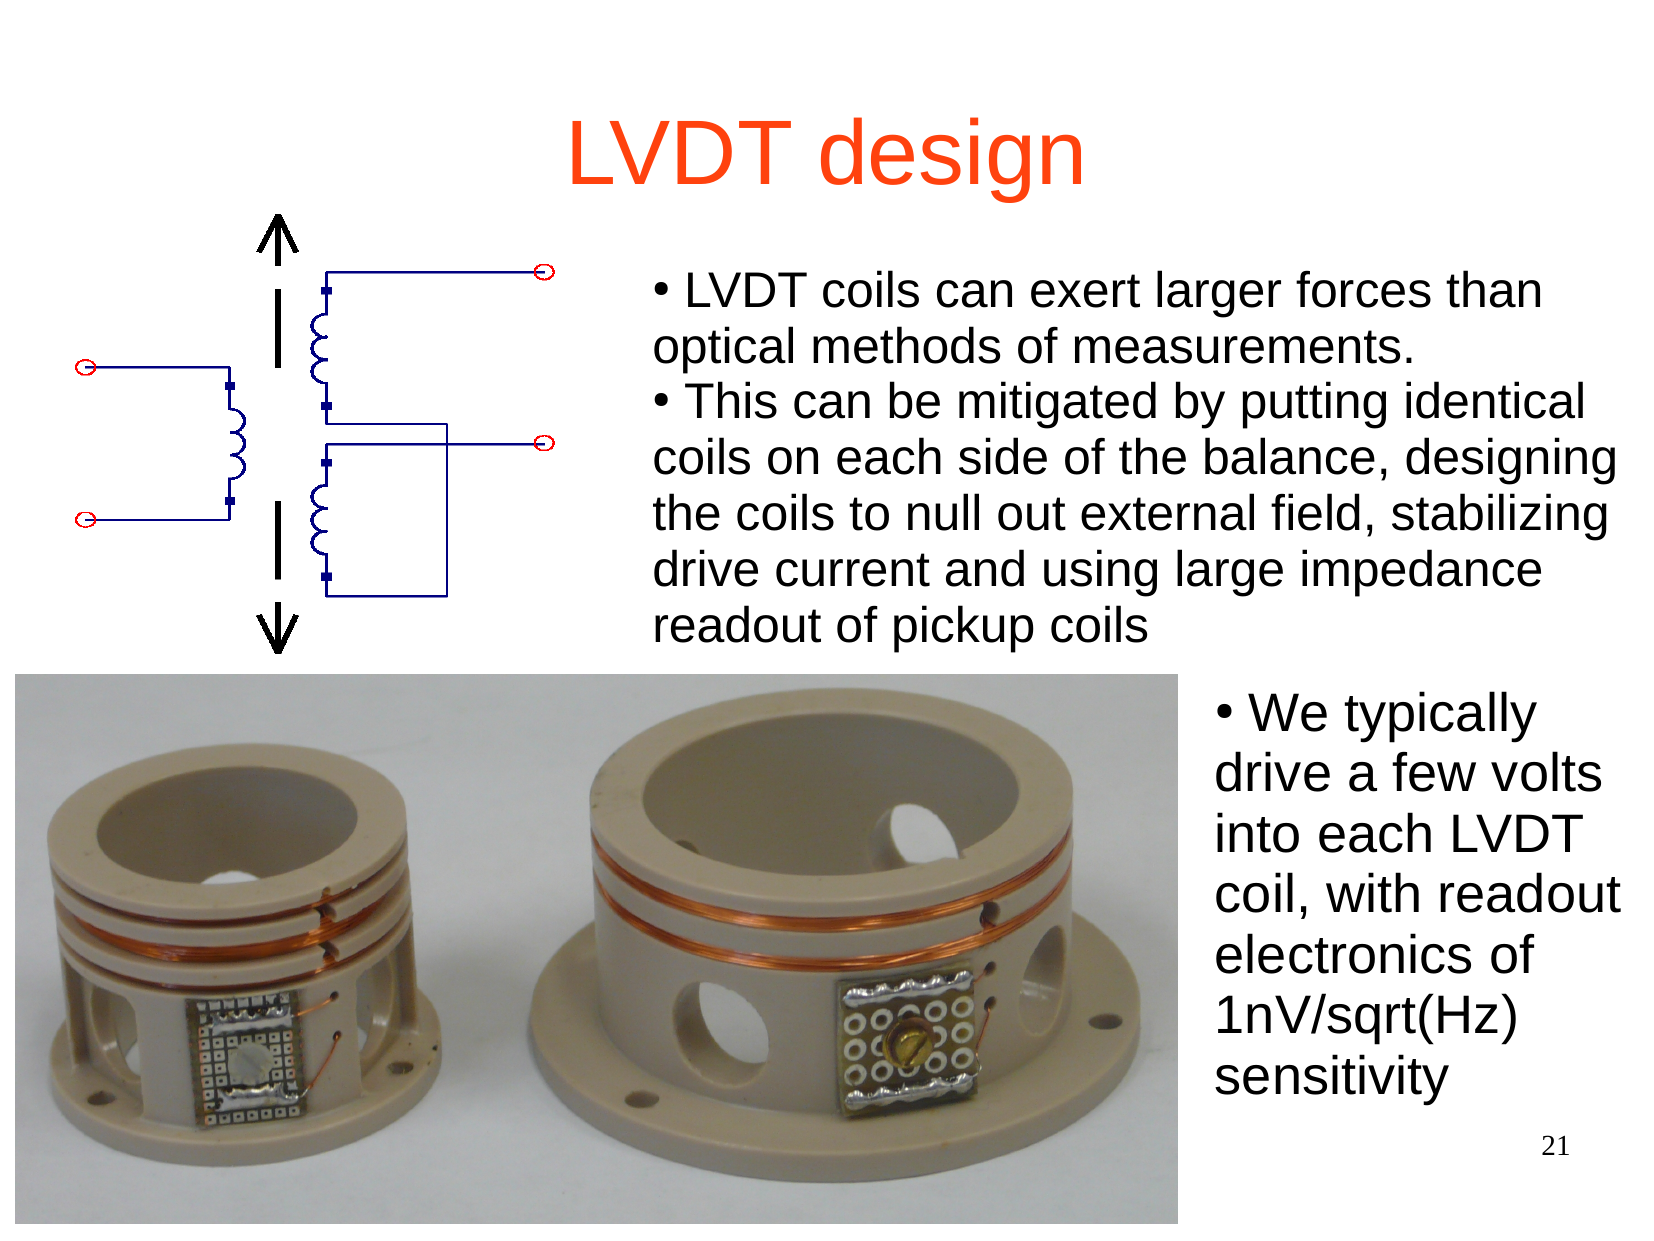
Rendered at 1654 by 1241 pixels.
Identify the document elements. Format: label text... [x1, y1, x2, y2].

picture [15, 674, 1178, 1224]
picture [31, 199, 586, 668]
text_box We typically drive a few volts into each LVDT coil, with readout electronics of 1nV/sqrt(Hz) sensitivity [1200, 675, 1654, 1114]
title LVDT design [82, 49, 1571, 257]
text_box LVDT coils can exert larger forces than optical methods of measurements. This can be mitigated by putting identical coils on each side of the balance, designing the coils to null out external field, stabilizing drive current and using large impedance readout of pickup coils [637, 254, 1654, 661]
